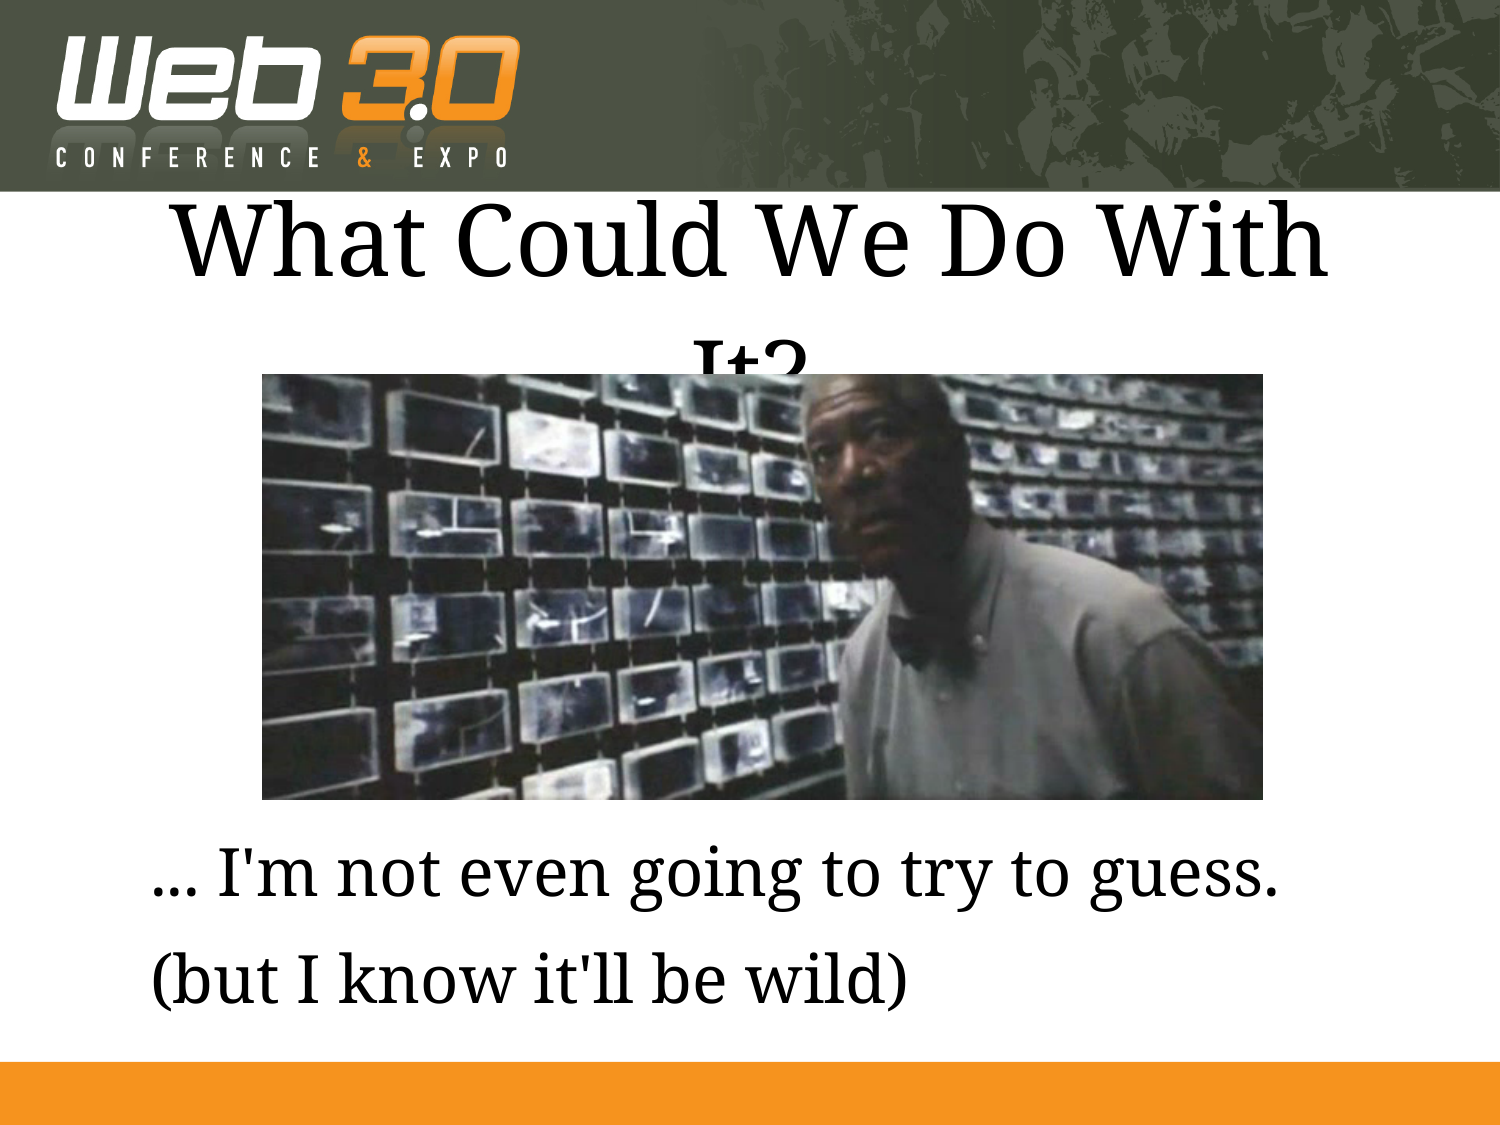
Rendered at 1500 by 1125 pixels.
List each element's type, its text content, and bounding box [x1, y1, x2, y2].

picture [0, 0, 1500, 1125]
list ... I'm not even going to try to guess. (but I know it'll be wild) [150, 825, 1500, 1036]
title What Could We Do With It? [112, 194, 1388, 416]
